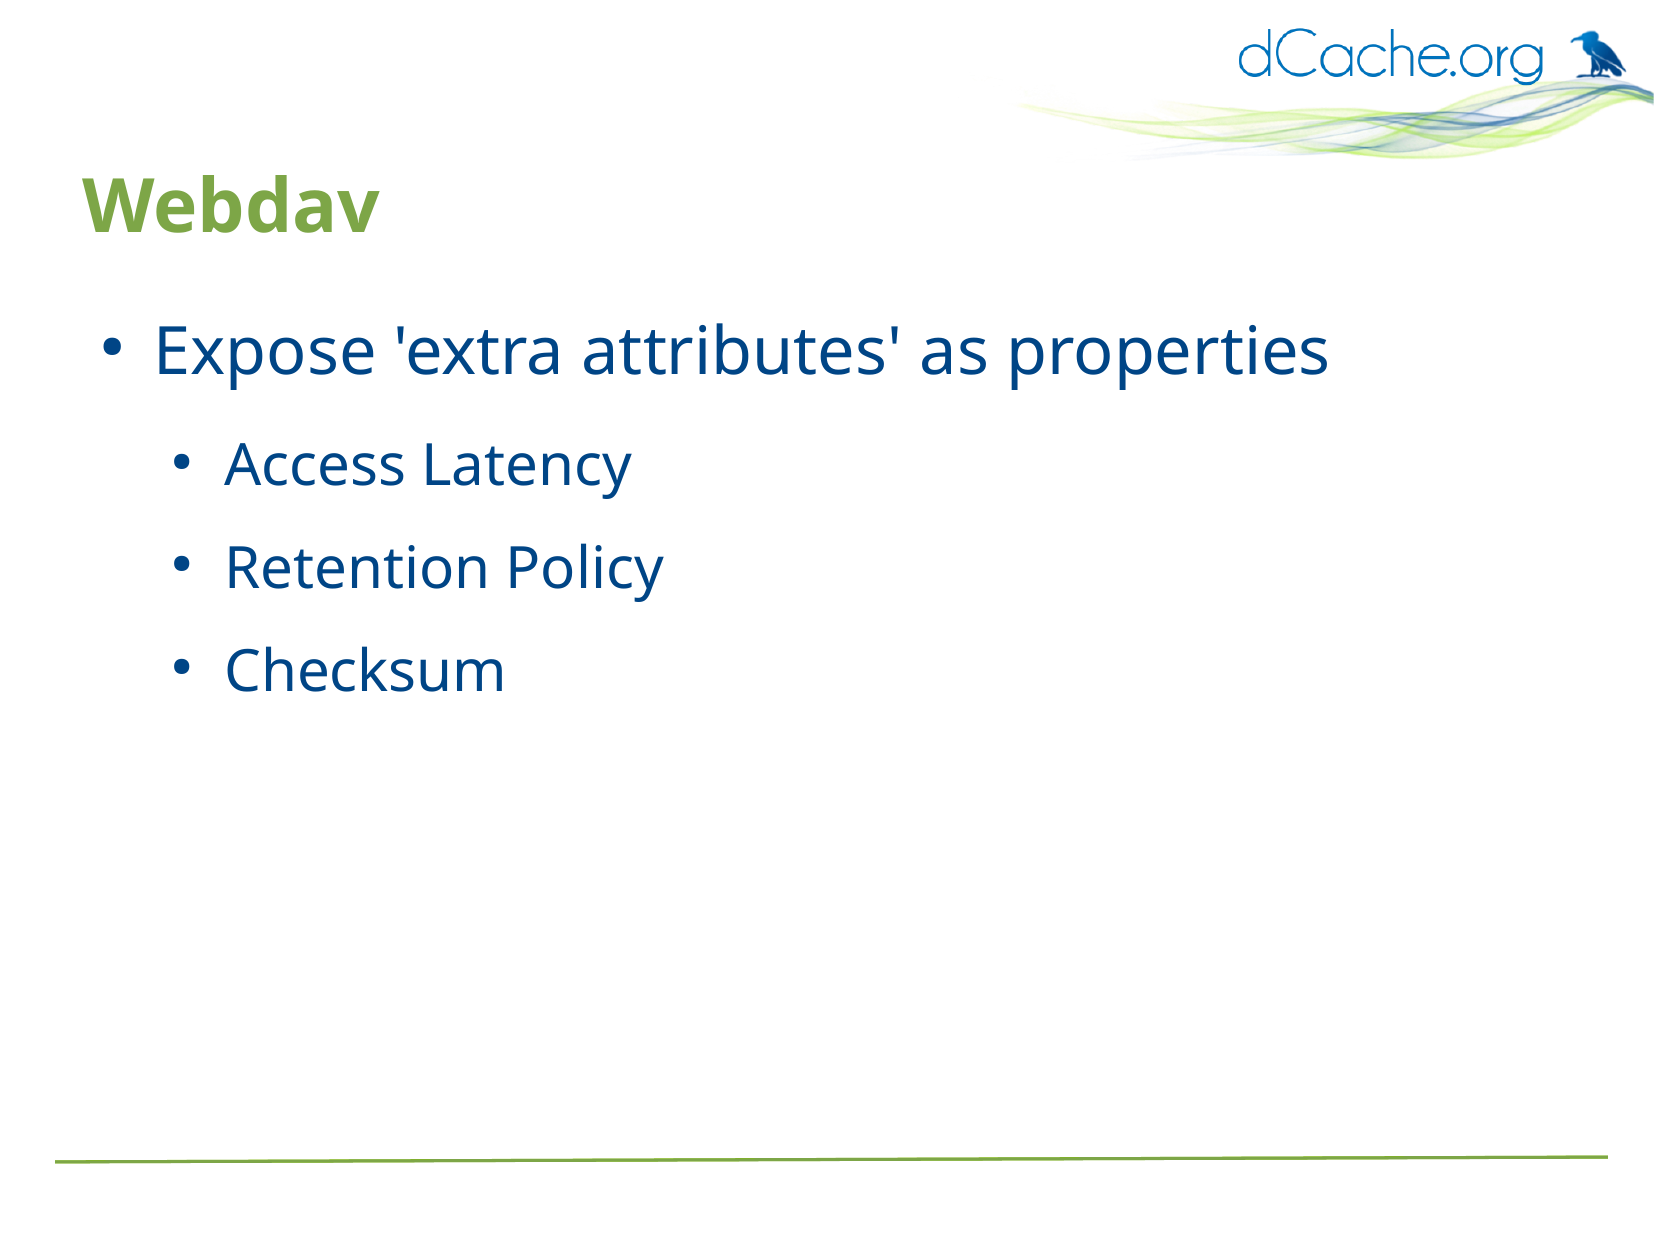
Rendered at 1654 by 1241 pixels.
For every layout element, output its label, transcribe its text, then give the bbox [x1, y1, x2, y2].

picture [956, 16, 1654, 169]
title Webdav [82, 155, 1605, 252]
list Expose 'extra attributes' as properties Access Latency Retention Policy Checksum [82, 302, 1571, 1023]
